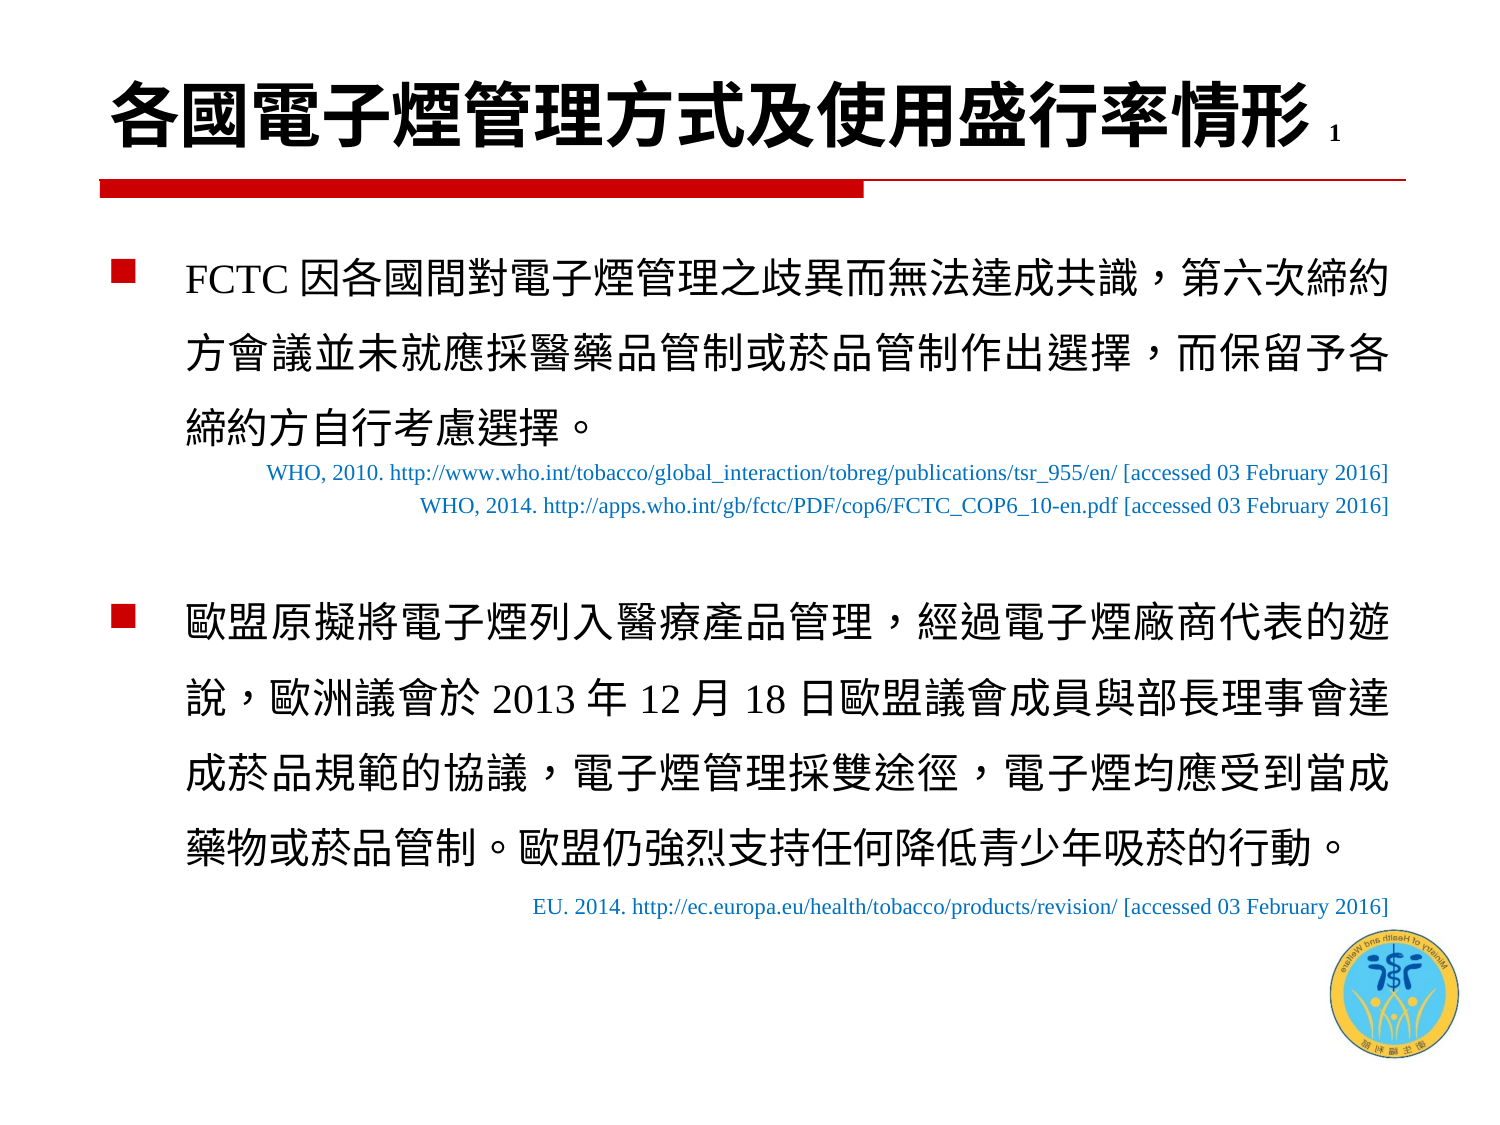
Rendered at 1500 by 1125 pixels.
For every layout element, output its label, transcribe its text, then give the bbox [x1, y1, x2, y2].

list FCTC因各國間對電子煙管理之歧異而無法達成共識，第六次締約方會議並未就應採醫藥品管制或菸品管制作出選擇，而保留予各締約方自行考慮選擇。 WHO, 2010. http://www.who.int/tobacco/global_interaction/tobreg/publications/tsr_955/en/ [accessed 03 February 2016] WHO, 2014. http://apps.who.int/gb/fctc/PDF/cop6/FCTC_COP6_10-en.pdf [accessed 03 February 2016] 歐盟原擬將電子煙列入醫療產品管理，經過電子煙廠商代表的遊說，歐洲議會於2013年12月18日歐盟議會成員與部長理事會達成菸品規範的協議，電子煙管理採雙途徑，電子煙均應受到當成藥物或菸品管制。歐盟仍強烈支持任何降低青少年吸菸的行動。 EU. 2014. http://ec.europa.eu/health/tobacco/products/revision/ [accessed 03 February 2016] [92, 218, 1406, 1030]
title 各國電子煙管理方式及使用盛行率情形1 [94, 50, 1407, 164]
picture [1324, 927, 1468, 1062]
